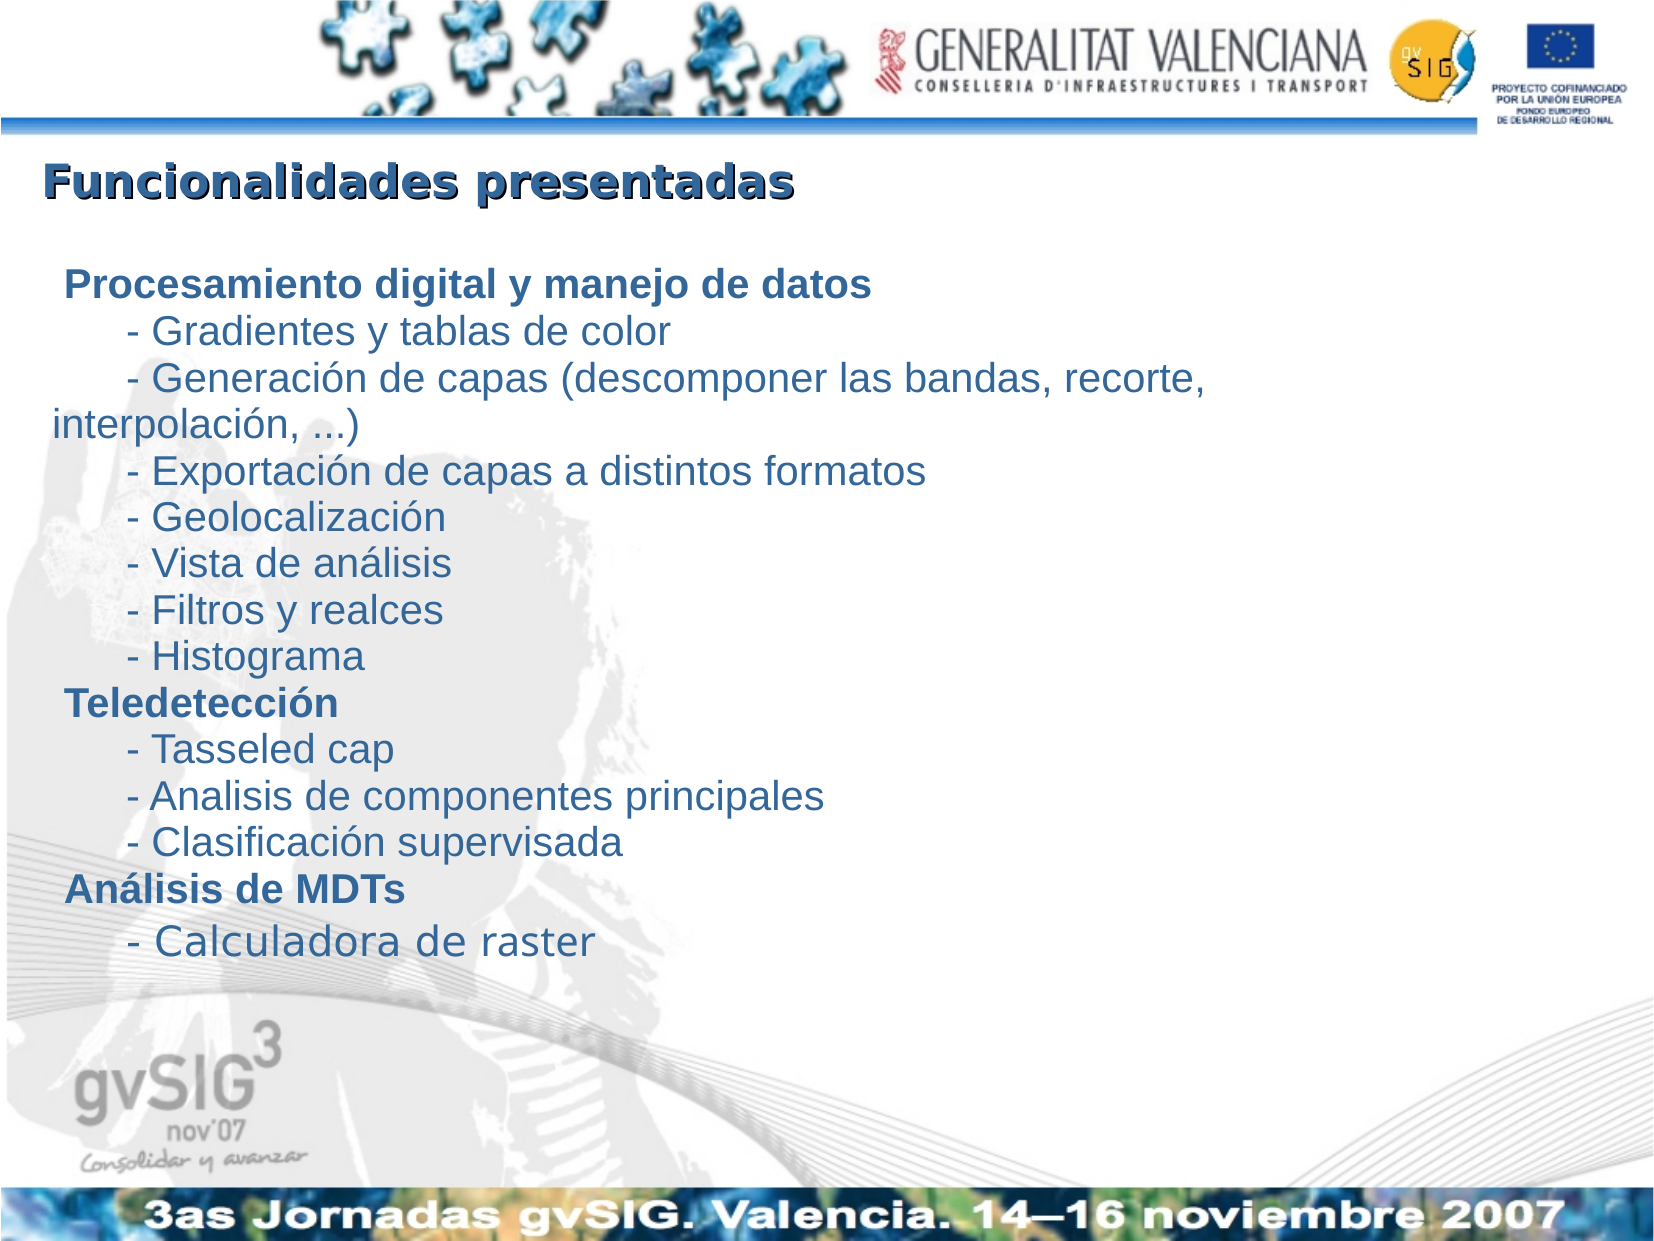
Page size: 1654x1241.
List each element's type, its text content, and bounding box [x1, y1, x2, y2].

text_box Procesamiento digital y manejo de datos - Gradientes y tablas de color - Generación de capas (descomponer las bandas, recorte, interpolación, ...) - Exportación de capas a distintos formatos - Geolocalización - Vista de análisis - Filtros y realces - Histograma Teledetección - Tasseled cap - Analisis de componentes principales - Clasificación supervisada Análisis de MDTs - Calculadora de raster [37, 253, 1633, 997]
text_box Funcionalidades presentadas [0, 147, 837, 216]
picture [1, 0, 1654, 1241]
